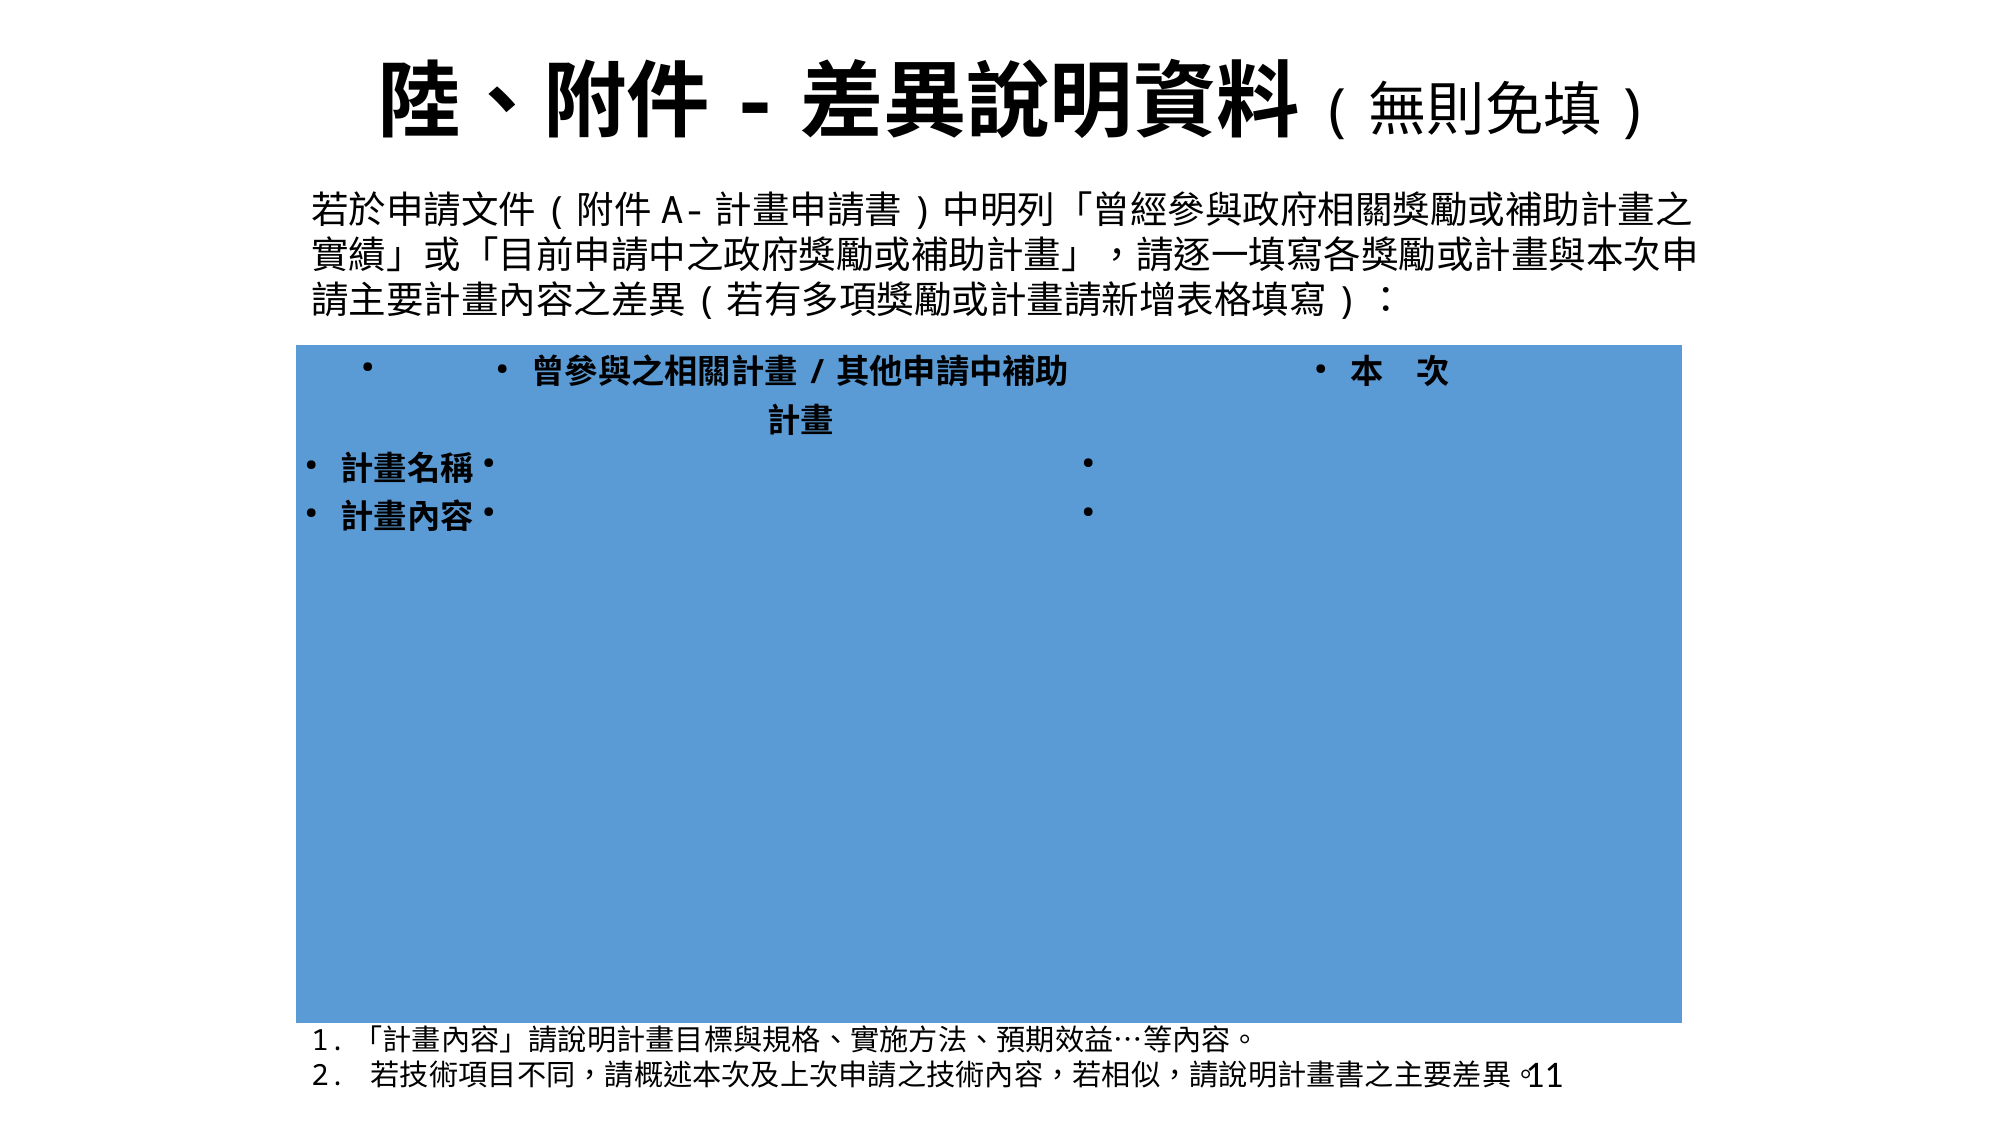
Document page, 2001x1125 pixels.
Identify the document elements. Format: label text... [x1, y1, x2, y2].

table_header [296, 345, 483, 442]
text_box 陸、附件-差異說明資料(無則免填) [113, 35, 1914, 160]
table_cell [1083, 442, 1682, 490]
table_cell [1083, 490, 1682, 1023]
table_header 本 次 [1083, 345, 1682, 442]
text_box 若於申請文件(附件A-計畫申請書)中明列「曾經參與政府相關獎勵或補助計畫之實績」或「目前申請中之政府獎勵或補助計畫」，請逐一填寫各獎勵或計畫與本次申請主要計畫內容之差異(若有多項獎勵或計畫請新增表格填寫)： 註： 1.「計畫內容」請說明計畫目標與規格、實施方法、預期效益…等內容。 2. 若技術項目不同，請概述本次及上次申請之技術內容，若相似，請說明計畫書之主要差異。 [296, 178, 1732, 1084]
table_cell [483, 442, 1083, 490]
table_cell 計畫名稱 [296, 442, 483, 490]
table_cell [483, 490, 1083, 1023]
table_cell 計畫內容 [296, 490, 483, 1023]
table_header 曾參與之相關計畫/其他申請中補助計畫 [483, 345, 1083, 442]
text_box 11 [1510, 1042, 1977, 1103]
